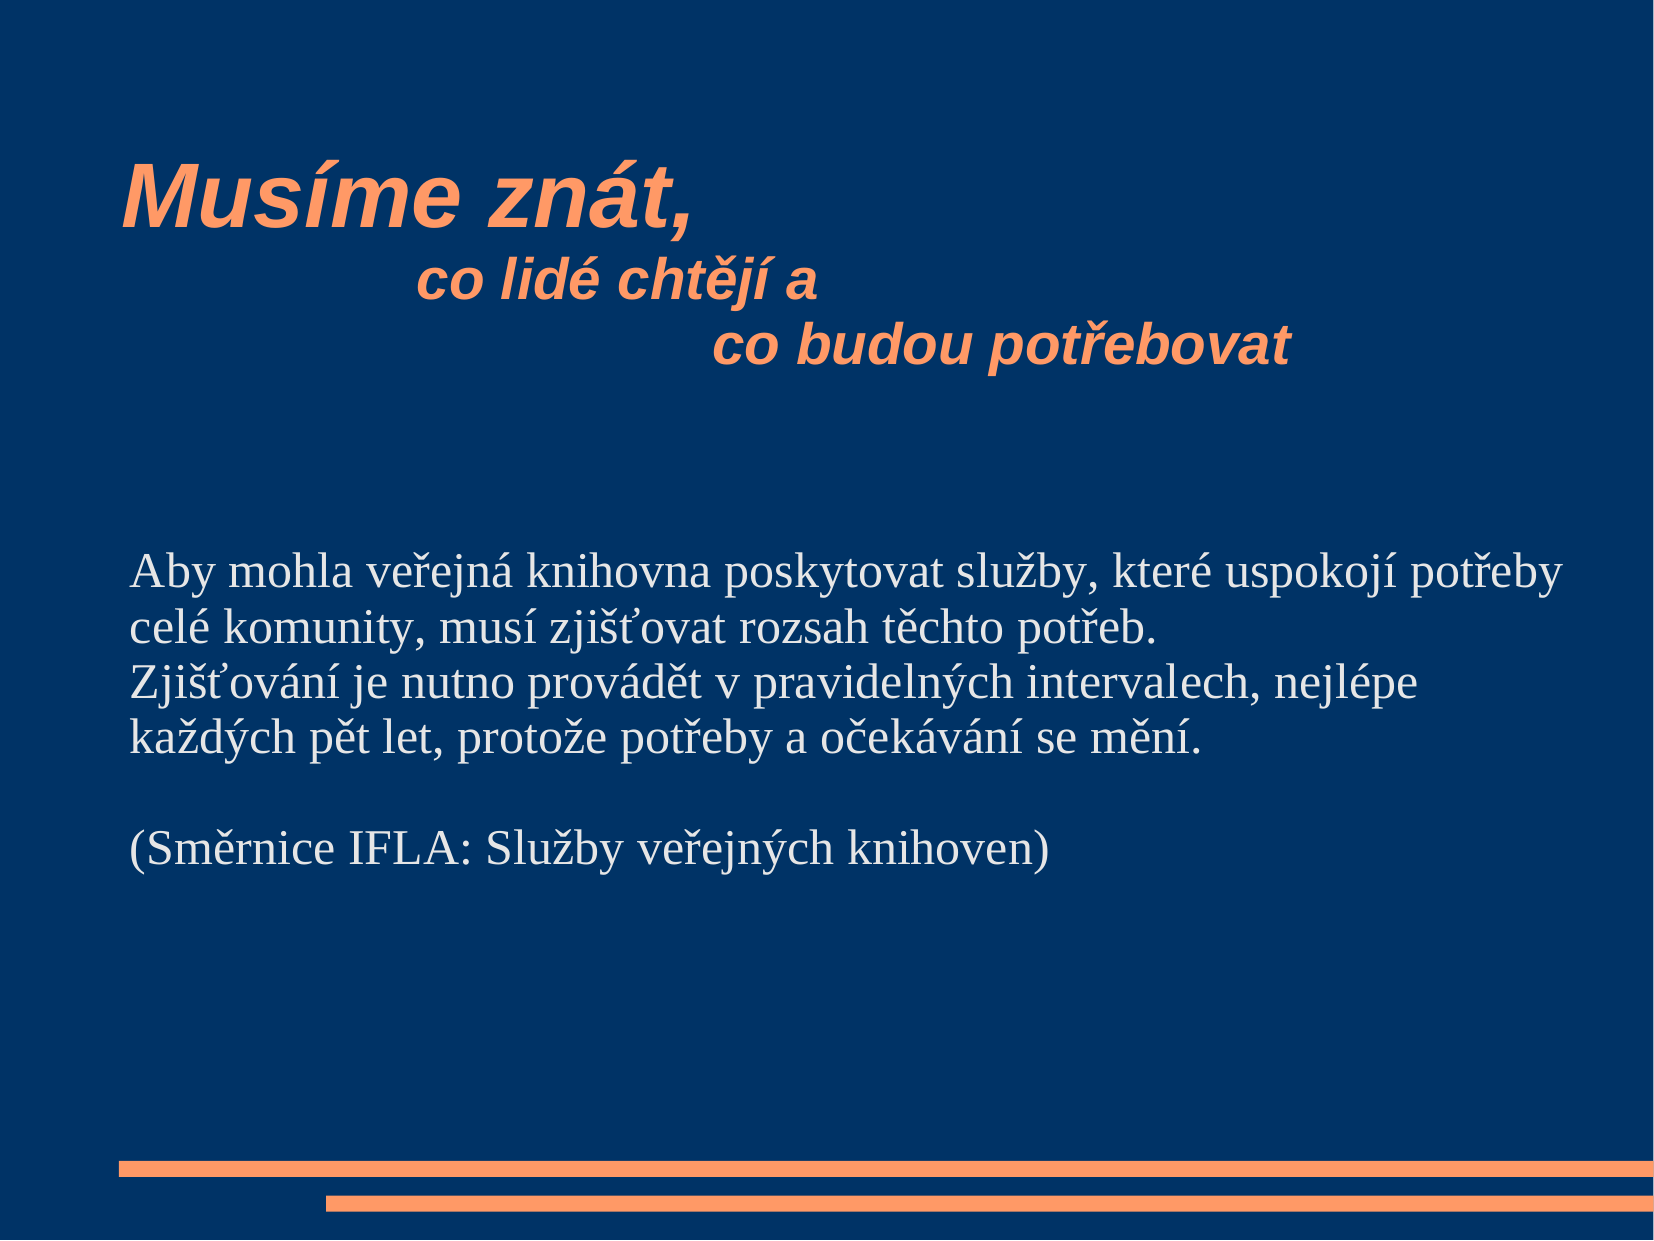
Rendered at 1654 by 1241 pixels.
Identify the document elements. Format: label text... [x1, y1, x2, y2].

list Aby mohla veřejná knihovna poskytovat služby, které uspokojí potřeby celé komunity, musí zjišťovat rozsah těchto potřeb. Zjišťování je nutno provádět v pravidelných intervalech, nejlépe každých pět let, protože potřeby a očekávání se mění. (Směrnice IFLA: Služby veřejných knihoven) [129, 543, 1570, 1016]
title Musíme znát, co lidé chtějí a co budou potřebovat [121, 142, 1534, 378]
